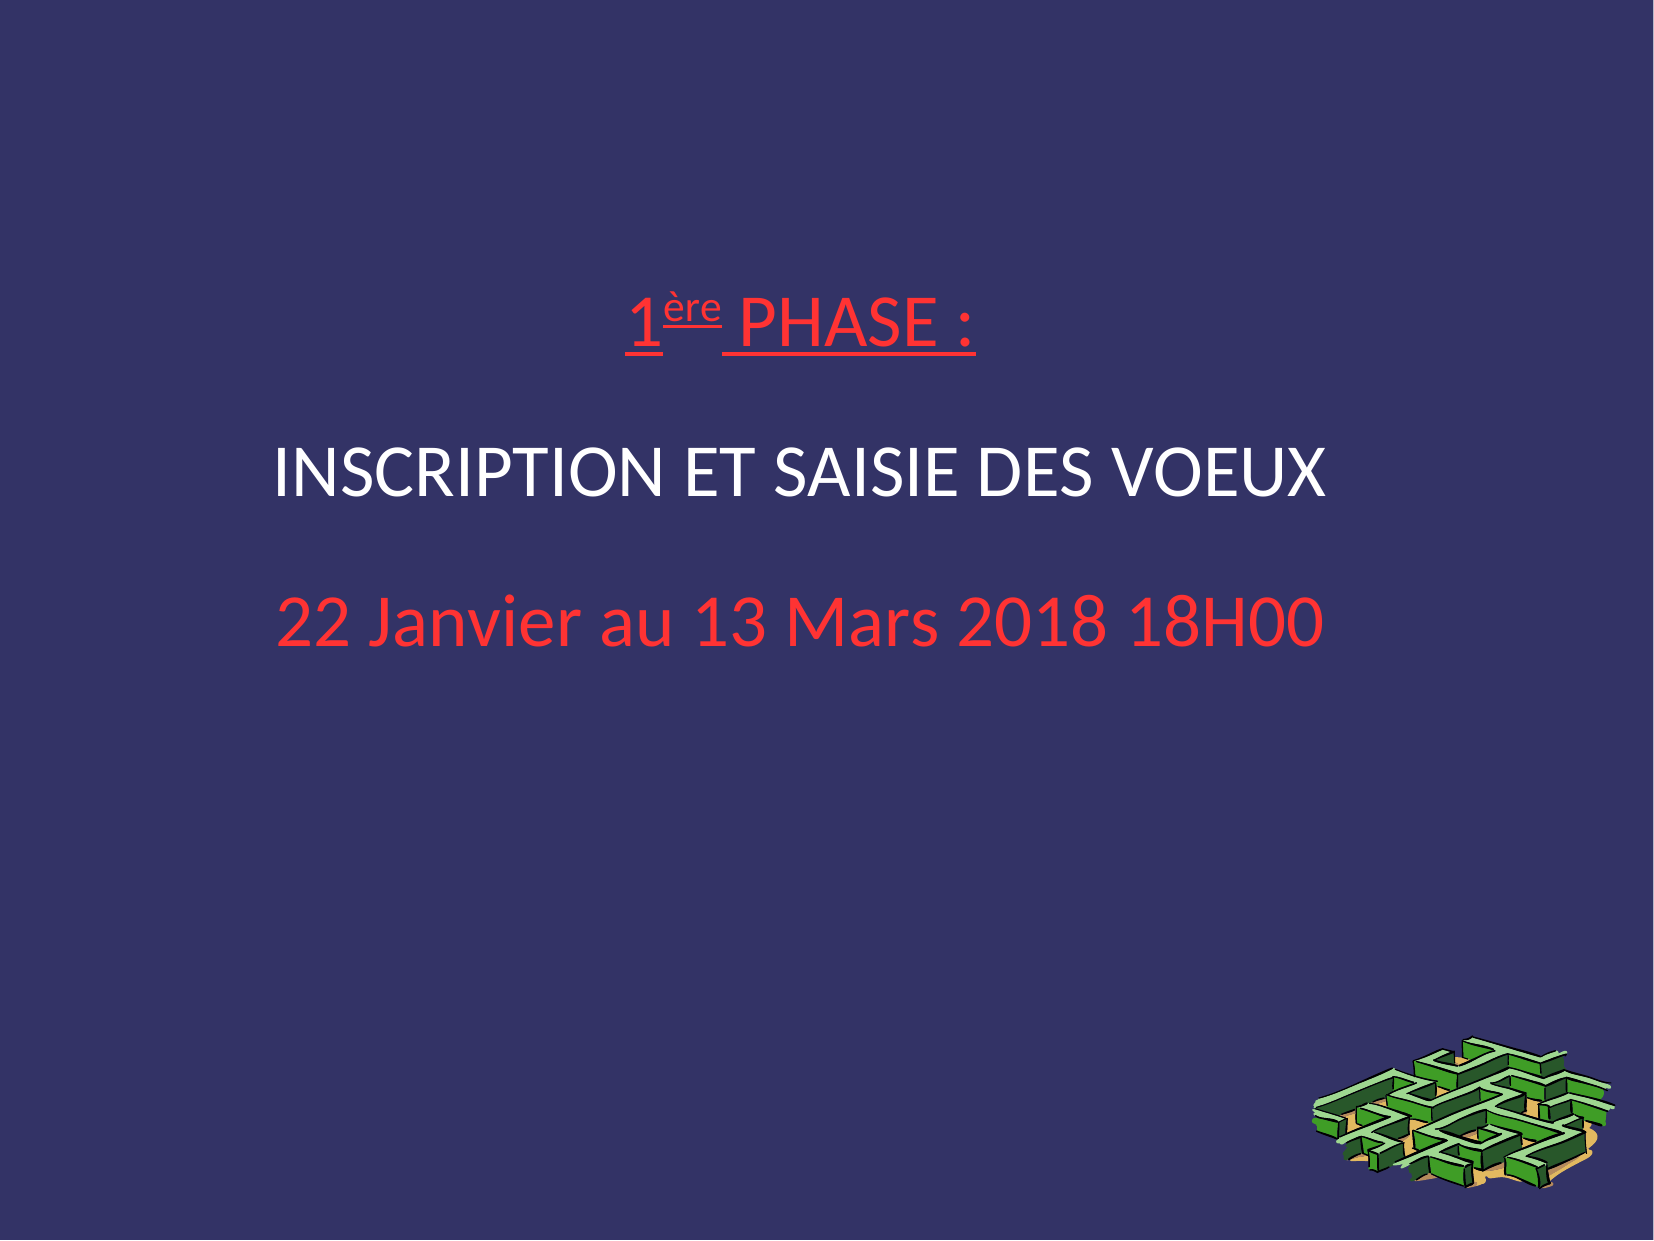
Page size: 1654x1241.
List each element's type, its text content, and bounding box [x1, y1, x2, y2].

title 1ère PHASE : INSCRIPTION ET SAISIE DES VOEUX 22 Janvier au 13 Mars 2018 18H00 [94, 248, 1507, 707]
